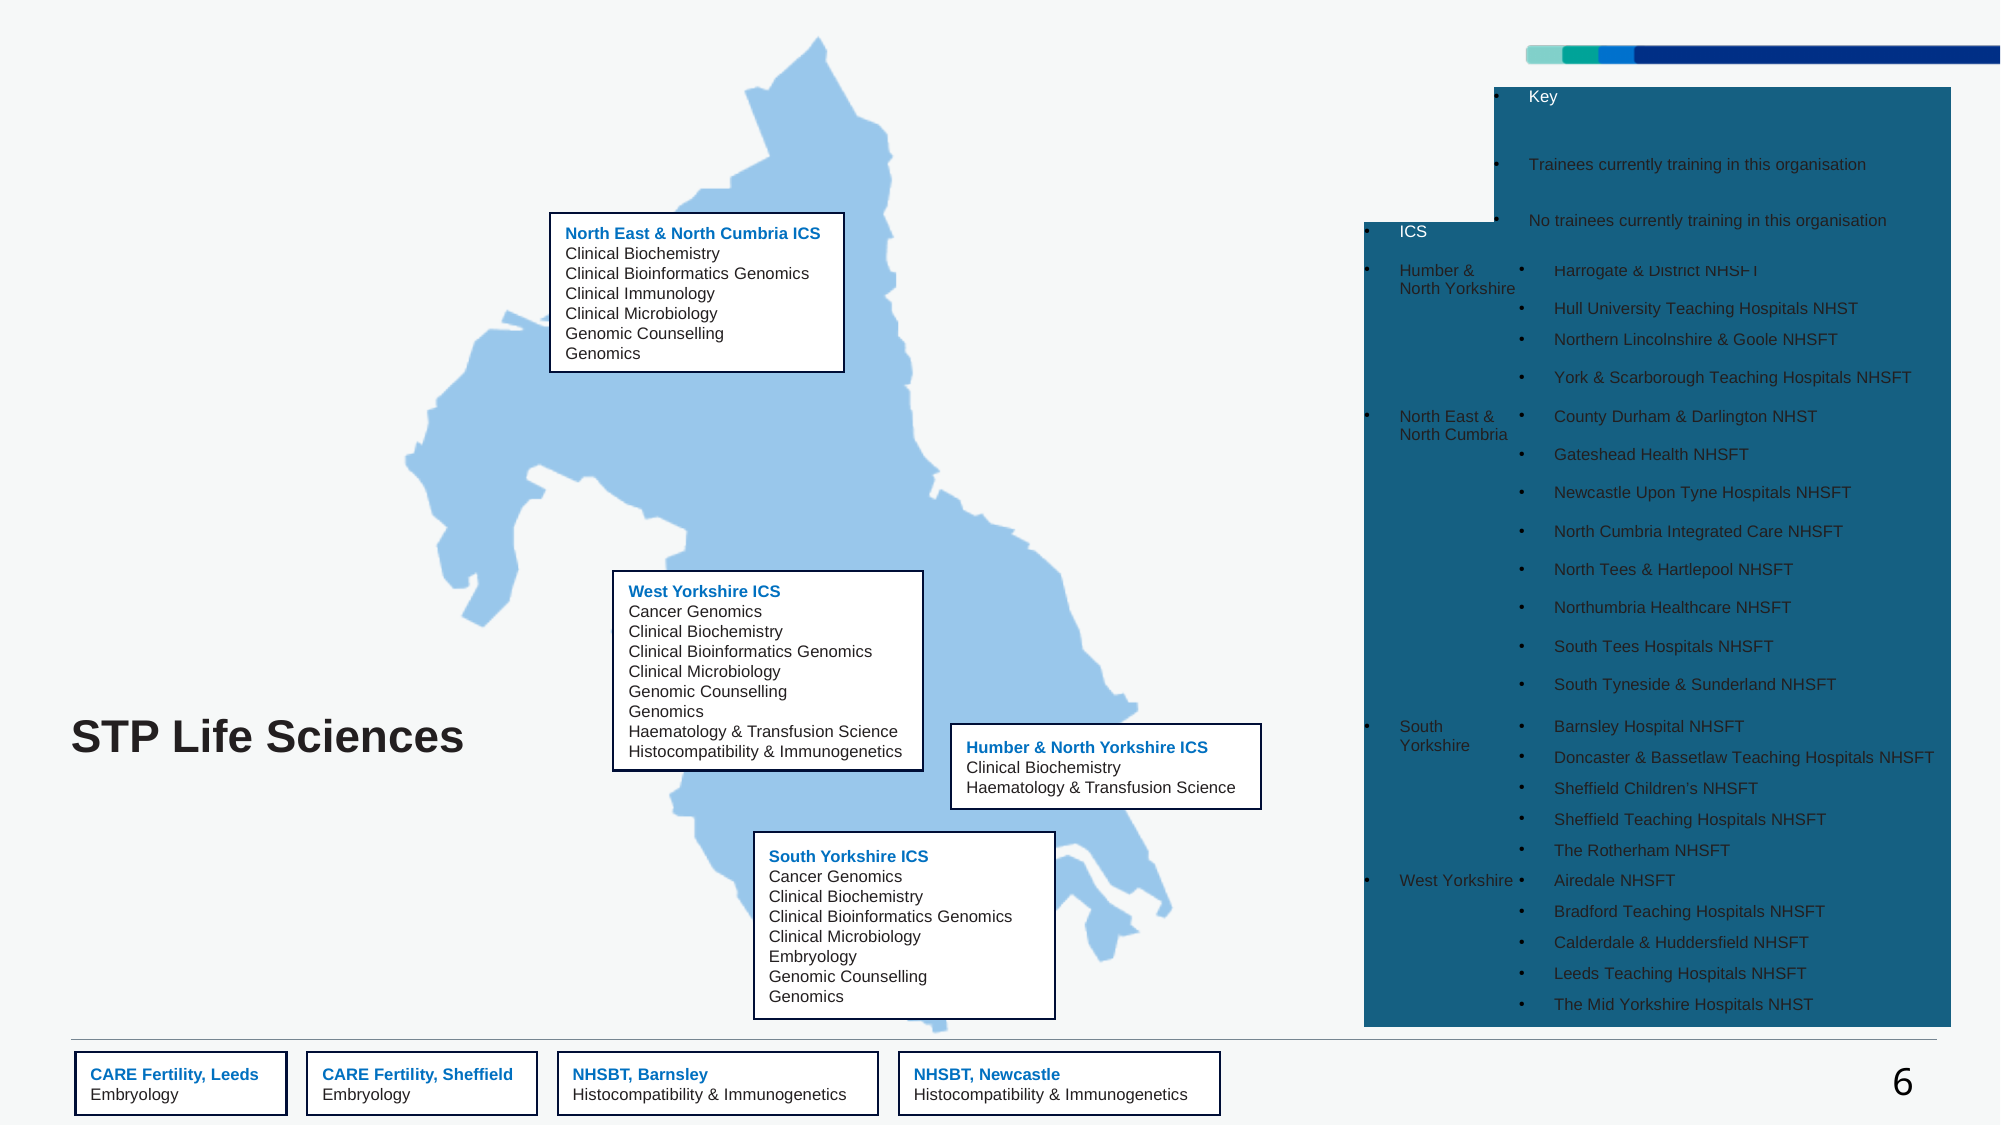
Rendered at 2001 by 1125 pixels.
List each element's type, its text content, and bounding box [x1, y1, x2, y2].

table_cell South Tees Hospitals NHSFT [1519, 637, 1951, 676]
table_cell Calderdale & Huddersfield NHSFT [1519, 934, 1951, 965]
picture [398, 99, 1181, 1043]
table_cell North East & North Cumbria [1364, 407, 1519, 717]
text_box NHSBT, Barnsley Histocompatibility & Immunogenetics [558, 1052, 878, 1115]
table_cell Sheffield Children’s NHSFT [1519, 779, 1951, 810]
table_cell Harrogate & District NHSFT [1519, 266, 1951, 299]
table_cell North Tees & Hartlepool NHSFT [1519, 560, 1951, 599]
text_box South Yorkshire ICS Cancer Genomics Clinical Biochemistry Clinical Bioinformatics Genomics Clinical Microbiology Embryology Genomic Counselling Genomics [754, 832, 1055, 1019]
table_header Key [1494, 87, 1893, 155]
text_box Humber & North Yorkshire ICS Clinical Biochemistry Haematology & Transfusion Science [951, 724, 1261, 809]
table_cell [1893, 211, 1951, 266]
table_cell County Durham & Darlington NHST [1519, 407, 1951, 445]
table_cell Sheffield Teaching Hospitals NHSFT [1519, 810, 1951, 841]
table_cell The Mid Yorkshire Hospitals NHST [1519, 995, 1951, 1027]
table_header ICS [1364, 222, 1494, 261]
table_cell Newcastle Upon Tyne Hospitals NHSFT [1519, 484, 1951, 522]
table_cell Northumbria Healthcare NHSFT [1519, 599, 1951, 637]
table_cell South Yorkshire [1364, 717, 1519, 872]
table_cell No trainees currently training in this organisation [1494, 211, 1893, 266]
table_cell Gateshead Health NHSFT [1519, 445, 1951, 484]
text_box North East & North Cumbria ICS Clinical Biochemistry Clinical Bioinformatics Genomics Clinical Immunology Clinical Microbiology Genomic Counselling Genomics [550, 213, 844, 372]
text_box NHSBT, Newcastle Histocompatibility & Immunogenetics [899, 1052, 1220, 1115]
text_box CARE Fertility, Leeds Embryology [75, 1052, 286, 1115]
table_cell South Tyneside & Sunderland NHSFT [1519, 676, 1951, 717]
table_cell Doncaster & Bassetlaw Teaching Hospitals NHSFT [1519, 748, 1951, 779]
table_cell Barnsley Hospital NHSFT [1519, 717, 1951, 748]
table_cell Northern Lincolnshire & Goole NHSFT [1519, 330, 1951, 369]
table_cell West Yorkshire [1364, 872, 1519, 1027]
table_cell The Rotherham NHSFT [1519, 841, 1951, 872]
title STP Life Sciences [31, 13, 1903, 99]
table_cell North Cumbria Integrated Care NHSFT [1519, 522, 1951, 560]
table_cell Leeds Teaching Hospitals NHSFT [1519, 965, 1951, 995]
table_cell Hull University Teaching Hospitals NHST [1519, 299, 1951, 330]
table_cell Airedale NHSFT [1519, 872, 1951, 903]
table_cell Bradford Teaching Hospitals NHSFT [1519, 903, 1951, 934]
table_cell [1893, 155, 1951, 211]
table_header [1893, 87, 1951, 155]
text_box West Yorkshire ICS Cancer Genomics Clinical Biochemistry Clinical Bioinformatics Genomics Clinical Microbiology Genomic Counselling Genomics Haematology & Transfusion Science Histocompatibility & Immunogenetics [613, 571, 923, 770]
text_box CARE Fertility, Sheffield Embryology [307, 1052, 537, 1115]
table_cell Humber & North Yorkshire [1364, 261, 1519, 407]
table_cell York & Scarborough Teaching Hospitals NHSFT [1519, 369, 1951, 407]
table_cell Trainees currently training in this organisation [1494, 155, 1893, 211]
